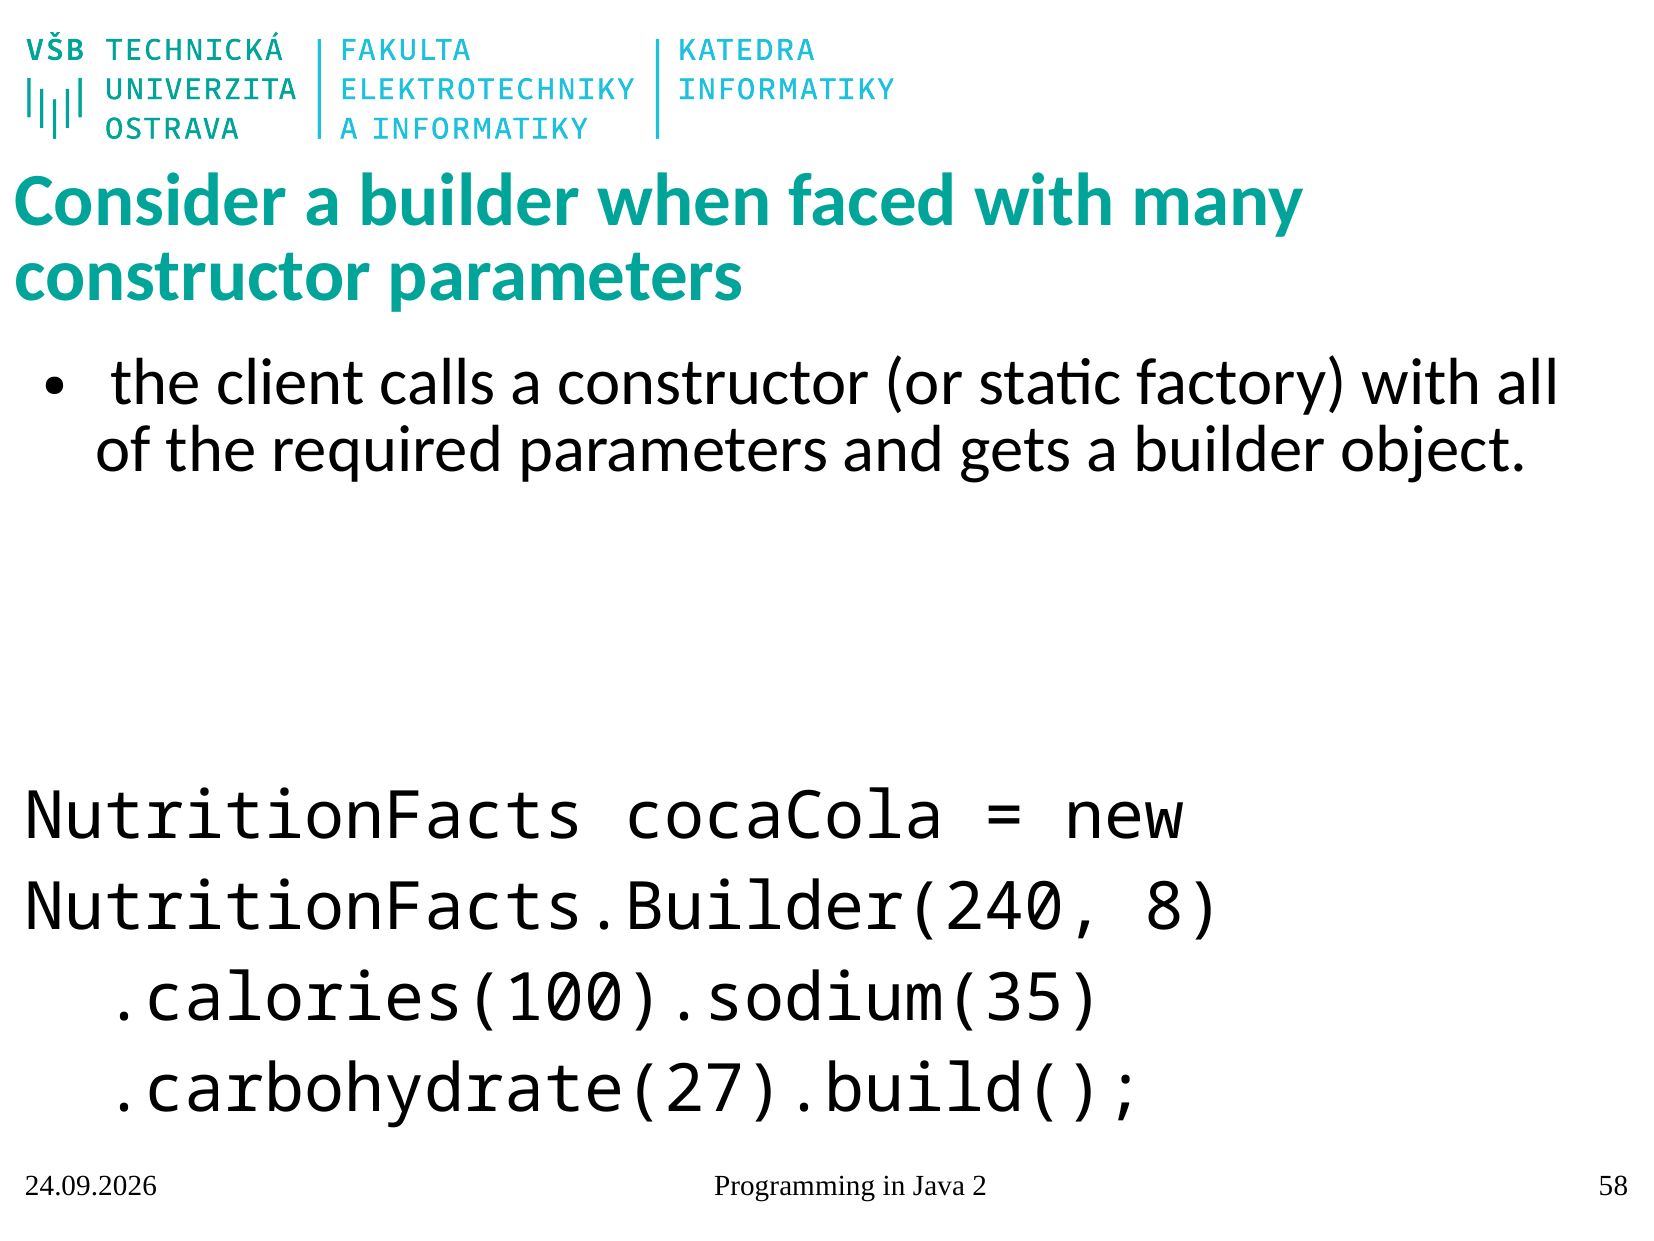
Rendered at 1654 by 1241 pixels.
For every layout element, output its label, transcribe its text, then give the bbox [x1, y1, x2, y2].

picture [26, 31, 894, 139]
list NutritionFacts cocaCola = new NutritionFacts.Builder(240, 8) .calories(100).sodium(35) .carbohydrate(27).build(); [24, 767, 1629, 1146]
title Consider a builder when faced with many constructor parameters [14, 165, 1619, 319]
list the client calls a constructor (or static factory) with all of the required parameters and gets a builder object. [24, 354, 1629, 732]
